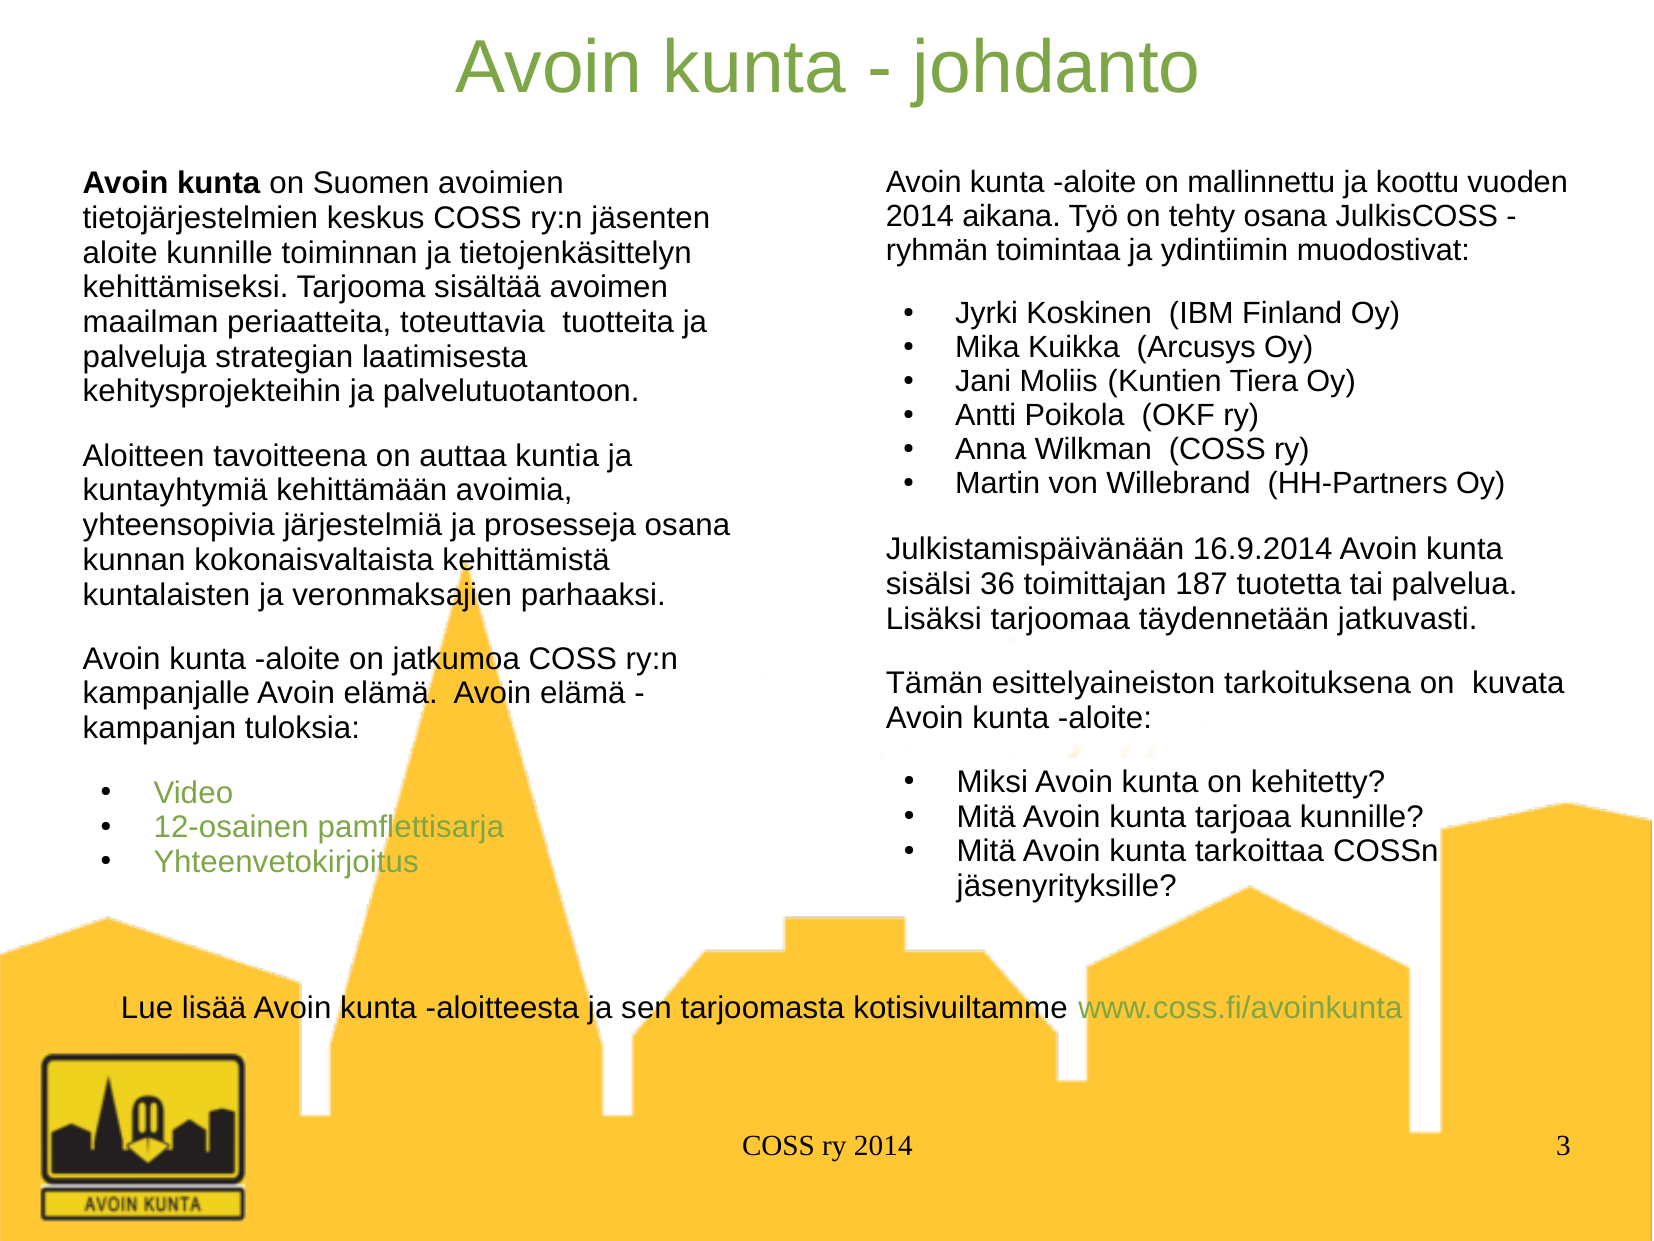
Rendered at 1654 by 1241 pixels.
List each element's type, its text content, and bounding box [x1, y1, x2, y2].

picture [0, 24, 1654, 1241]
title Avoin kunta - johdanto [84, 3, 1573, 130]
list Avoin kunta -aloite on mallinnettu ja koottu vuoden 2014 aikana. Työ on tehty osana JulkisCOSS -ryhmän toimintaa ja ydintiimin muodostivat: Jyrki Koskinen (IBM Finland Oy) Mika Kuikka (Arcusys Oy) Jani Moliis (Kuntien Tiera Oy) Antti Poikola (OKF ry) Anna Wilkman (COSS ry) Martin von Willebrand (HH-Partners Oy) [885, 165, 1572, 531]
text_box Lue lisää Avoin kunta -aloitteesta ja sen tarjoomasta kotisivuiltamme www.coss.fi/avoinkunta [106, 949, 1630, 1063]
list Julkistamispäivänään 16.9.2014 Avoin kunta sisälsi 36 toimittajan 187 tuotetta tai palvelua. Lisäksi tarjoomaa täydennetään jatkuvasti. Tämän esittelyaineiston tarkoituksena on kuvata Avoin kunta -aloite: Miksi Avoin kunta on kehitetty? Mitä Avoin kunta tarjoaa kunnille? Mitä Avoin kunta tarkoittaa COSSn jäsenyrityksille? [885, 531, 1572, 949]
list Avoin kunta on Suomen avoimien tietojärjestelmien keskus COSS ry:n jäsenten aloite kunnille toiminnan ja tietojenkäsittelyn kehittämiseksi. Tarjooma sisältää avoimen maailman periaatteita, toteuttavia tuotteita ja palveluja strategian laatimisesta kehitysprojekteihin ja palvelutuotantoon. Aloitteen tavoitteena on auttaa kuntia ja kuntayhtymiä kehittämään avoimia, yhteensopivia järjestelmiä ja prosesseja osana kunnan kokonaisvaltaista kehittämistä kuntalaisten ja veronmaksajien parhaaksi. Avoin kunta -aloite on jatkumoa COSS ry:n kampanjalle Avoin elämä. Avoin elämä -kampanjan tuloksia: Video 12-osainen pamflettisarja Yhteenvetokirjoitus [82, 165, 768, 1004]
